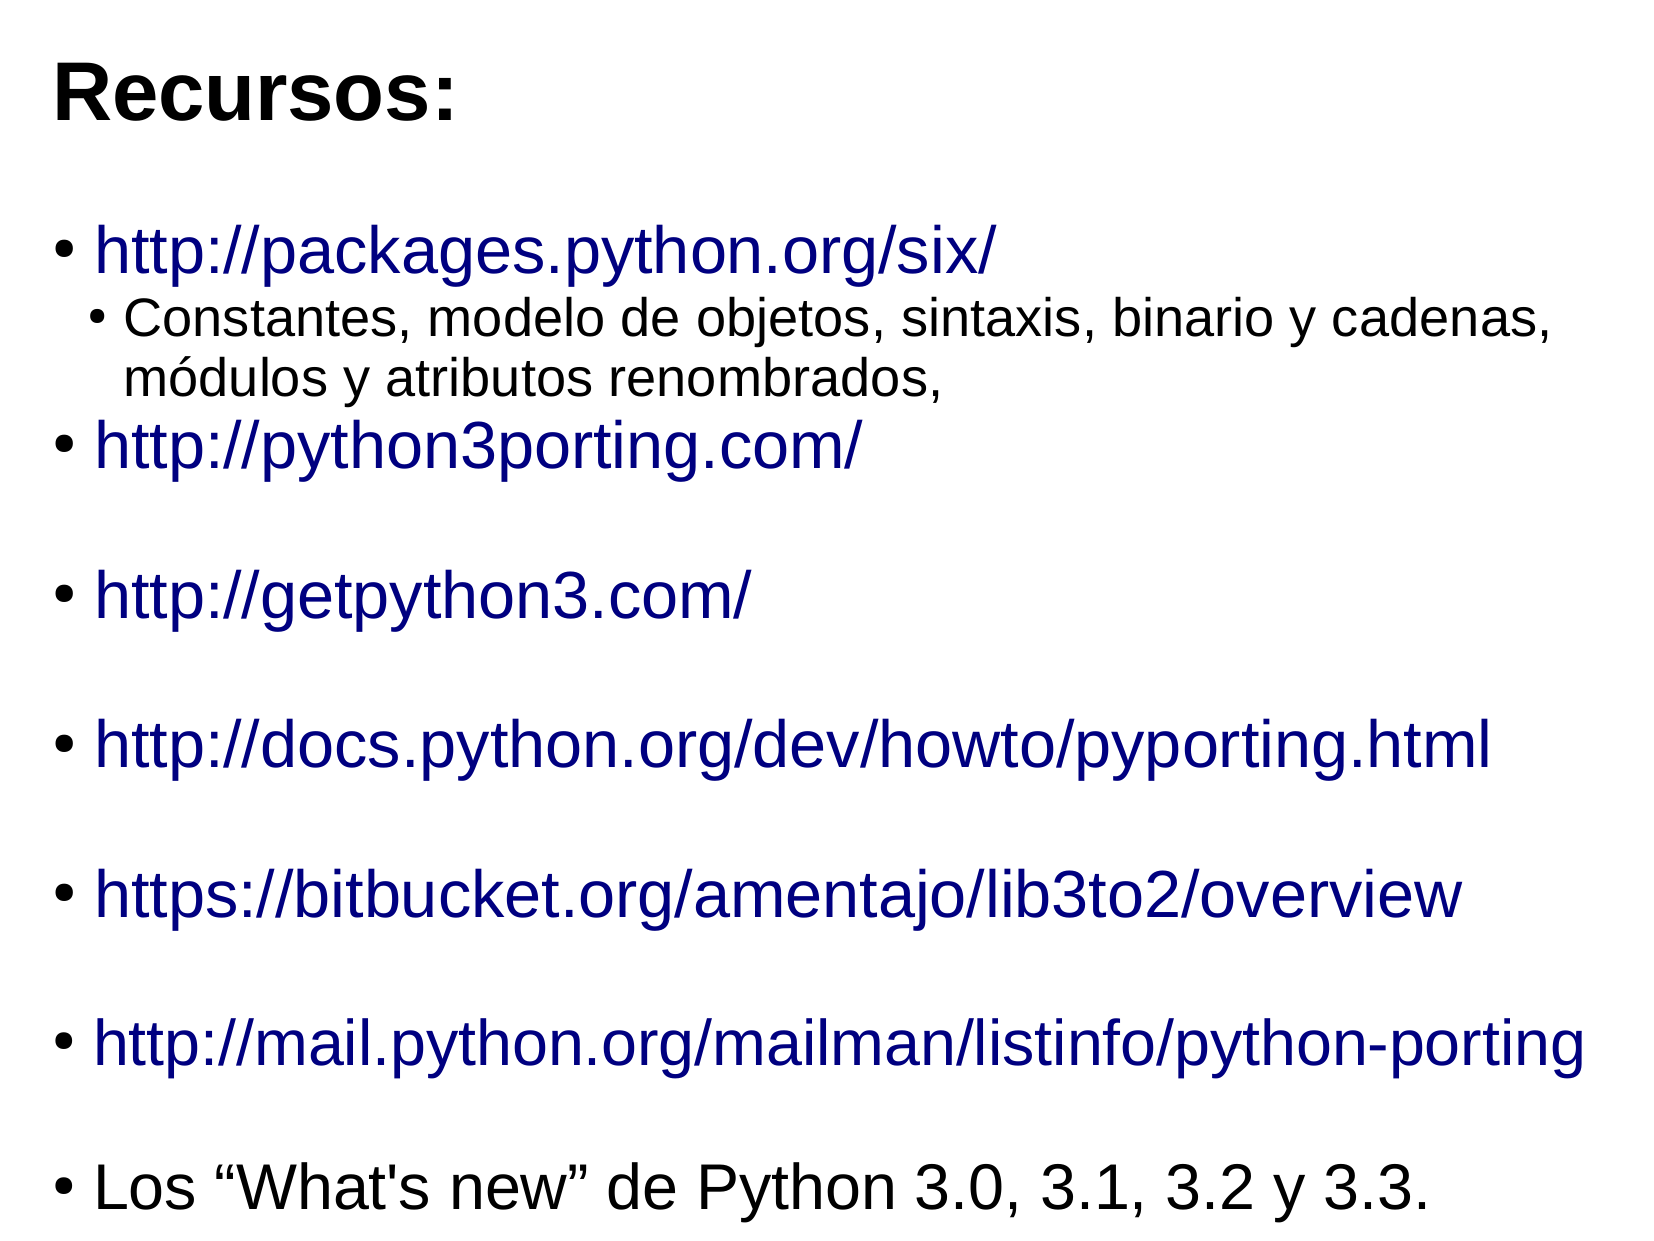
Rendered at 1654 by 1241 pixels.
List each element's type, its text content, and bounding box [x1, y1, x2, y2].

text_box Recursos: http://packages.python.org/six/ Constantes, modelo de objetos, sintaxis, binario y cadenas, módulos y atributos renombrados, http://python3porting.com/ http://getpython3.com/ http://docs.python.org/dev/howto/pyporting.html https://bitbucket.org/amentajo/lib3to2/overview http://mail.python.org/mailman/listinfo/python-porting Los “What's new” de Python 3.0, 3.1, 3.2 y 3.3. [37, 37, 1613, 1231]
